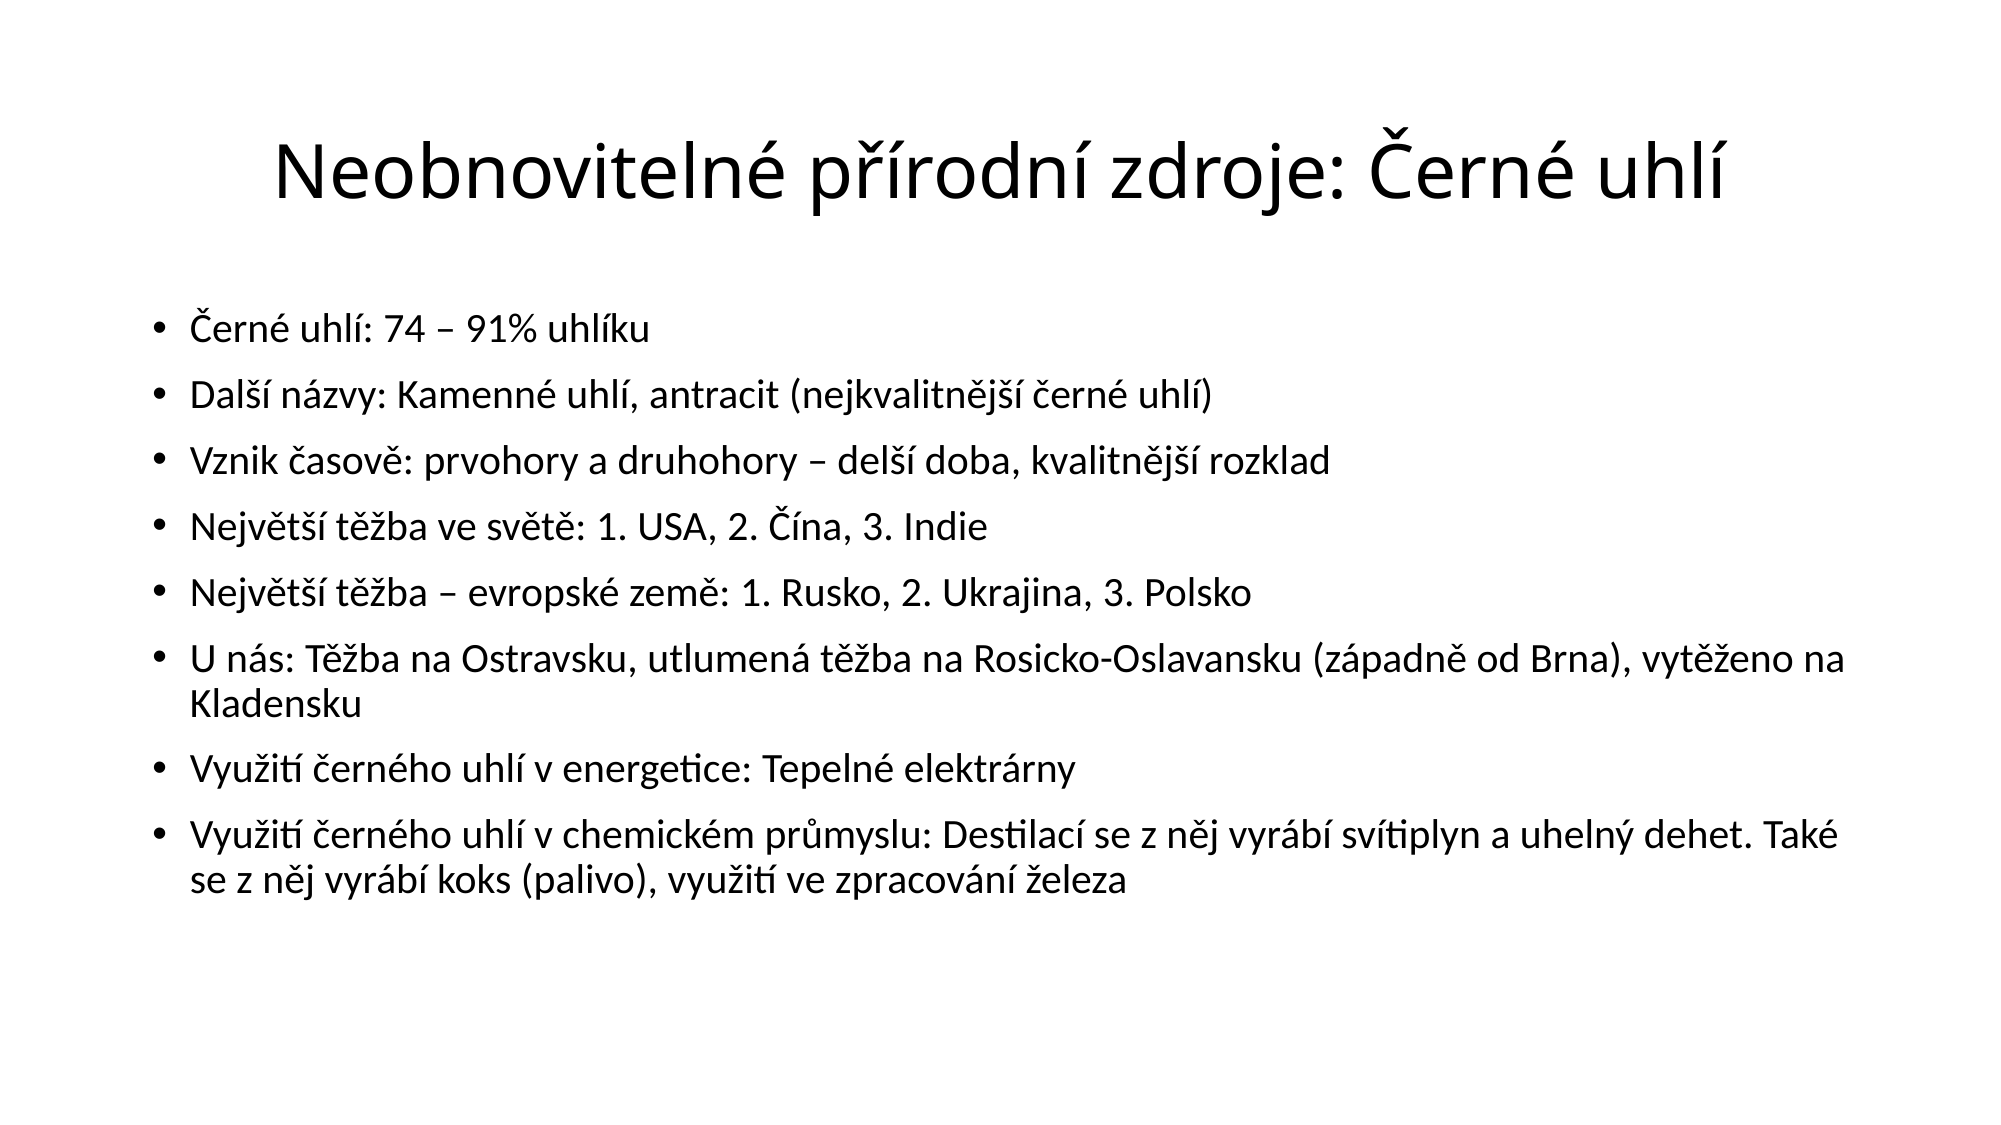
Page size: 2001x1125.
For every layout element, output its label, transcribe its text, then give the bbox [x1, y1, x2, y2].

list Černé uhlí: 74 – 91% uhlíku Další názvy: Kamenné uhlí, antracit (nejkvalitnější černé uhlí) Vznik časově: prvohory a druhohory – delší doba, kvalitnější rozklad Největší těžba ve světě: 1. USA, 2. Čína, 3. Indie Největší těžba – evropské země: 1. Rusko, 2. Ukrajina, 3. Polsko U nás: Těžba na Ostravsku, utlumená těžba na Rosicko-Oslavansku (západně od Brna), vytěženo na Kladensku Využití černého uhlí v energetice: Tepelné elektrárny Využití černého uhlí v chemickém průmyslu: Destilací se z něj vyrábí svítiplyn a uhelný dehet. Také se z něj vyrábí koks (palivo), využití ve zpracování železa [137, 299, 1863, 1014]
title Neobnovitelné přírodní zdroje: Černé uhlí [137, 59, 1863, 278]
